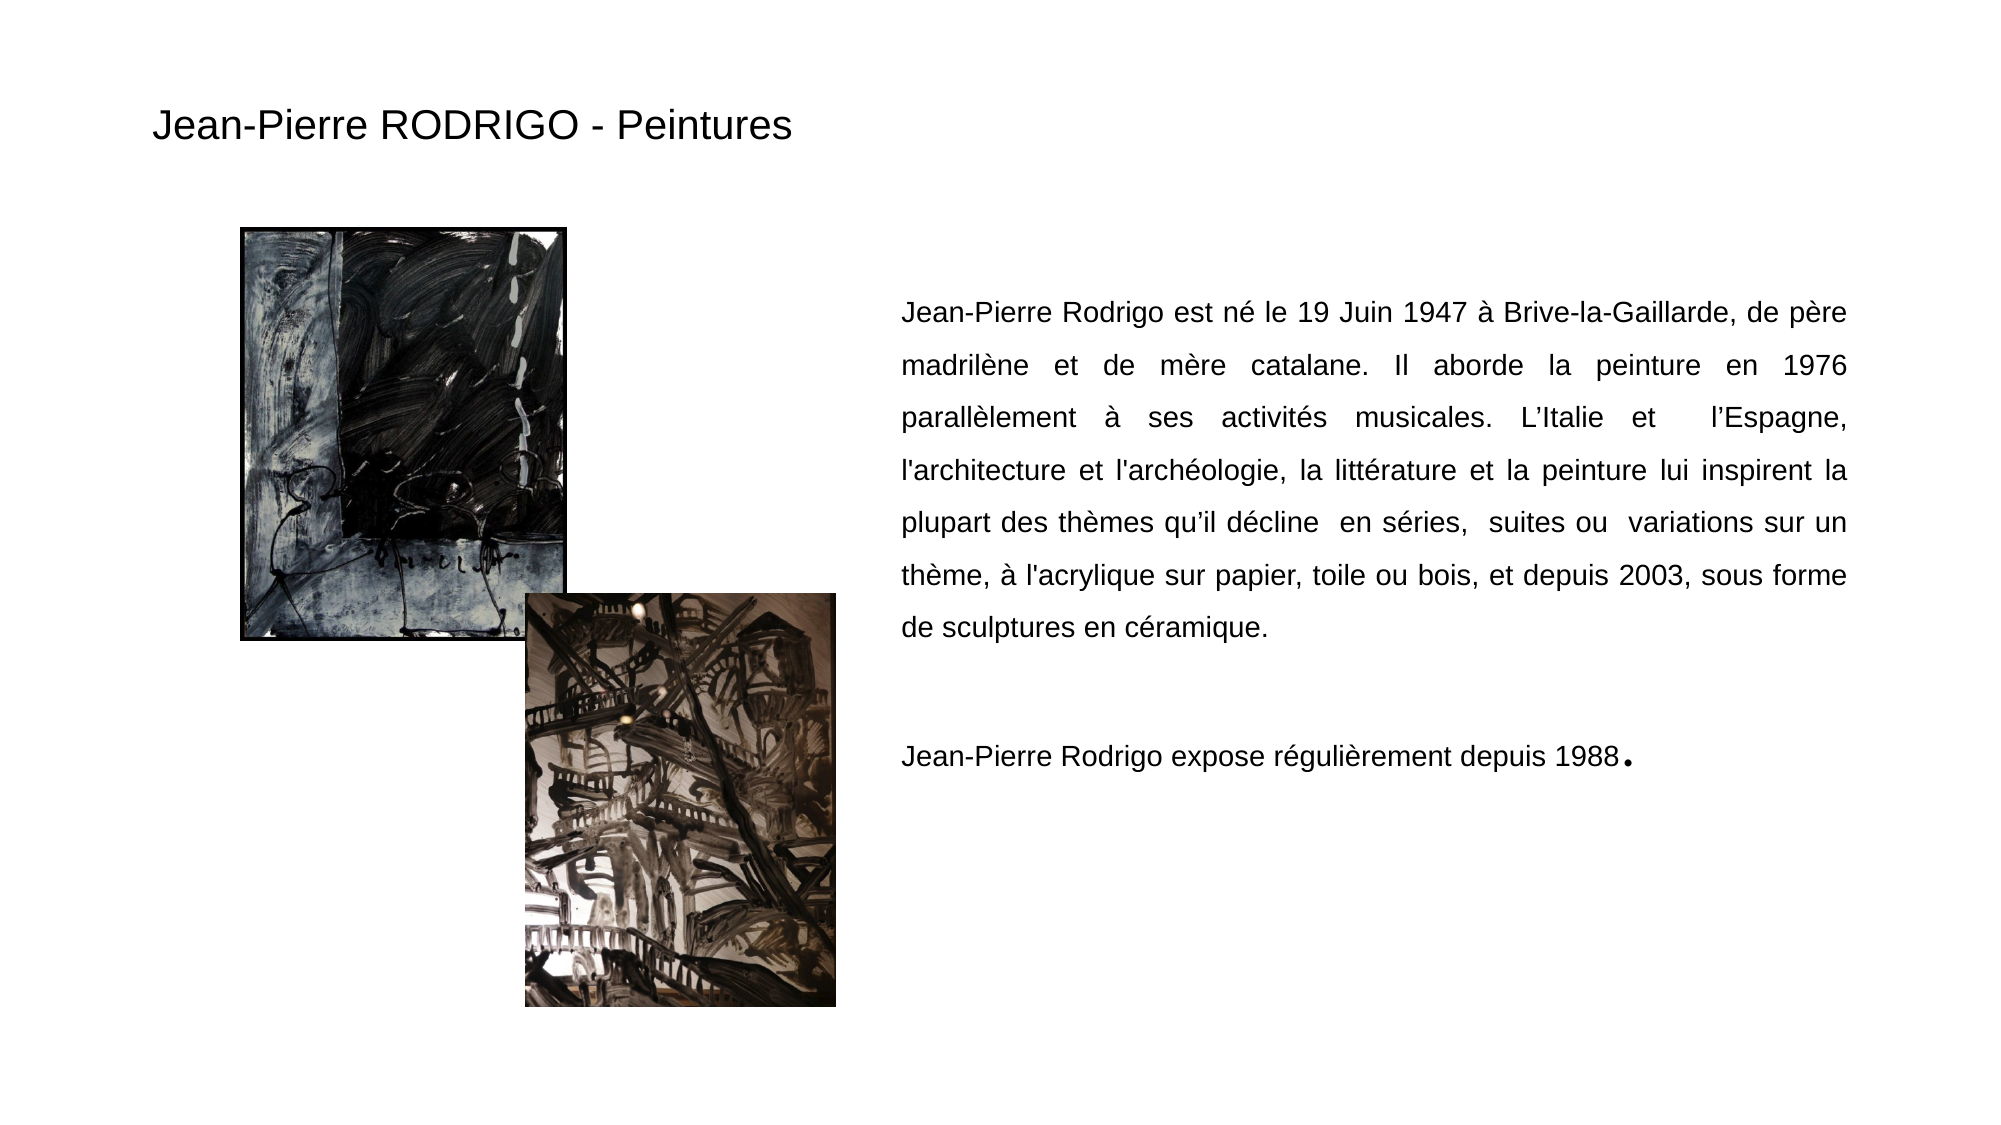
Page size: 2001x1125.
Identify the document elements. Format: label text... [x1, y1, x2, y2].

picture [240, 227, 836, 1007]
title Jean-Pierre RODRIGO - Peintures [137, 96, 1863, 165]
list Jean-Pierre Rodrigo est né le 19 Juin 1947 à Brive-la-Gaillarde, de père madrilène et de mère catalane. Il aborde la peinture en 1976 parallèlement à ses activités musicales. L’Italie et l’Espagne, l'architecture et l'archéologie, la littérature et la peinture lui inspirent la plupart des thèmes qu’il décline en séries, suites ou variations sur un thème, à l'acrylique sur papier, toile ou bois, et depuis 2003, sous forme de sculptures en céramique. Jean-Pierre Rodrigo expose régulièrement depuis 1988. [886, 268, 1864, 703]
